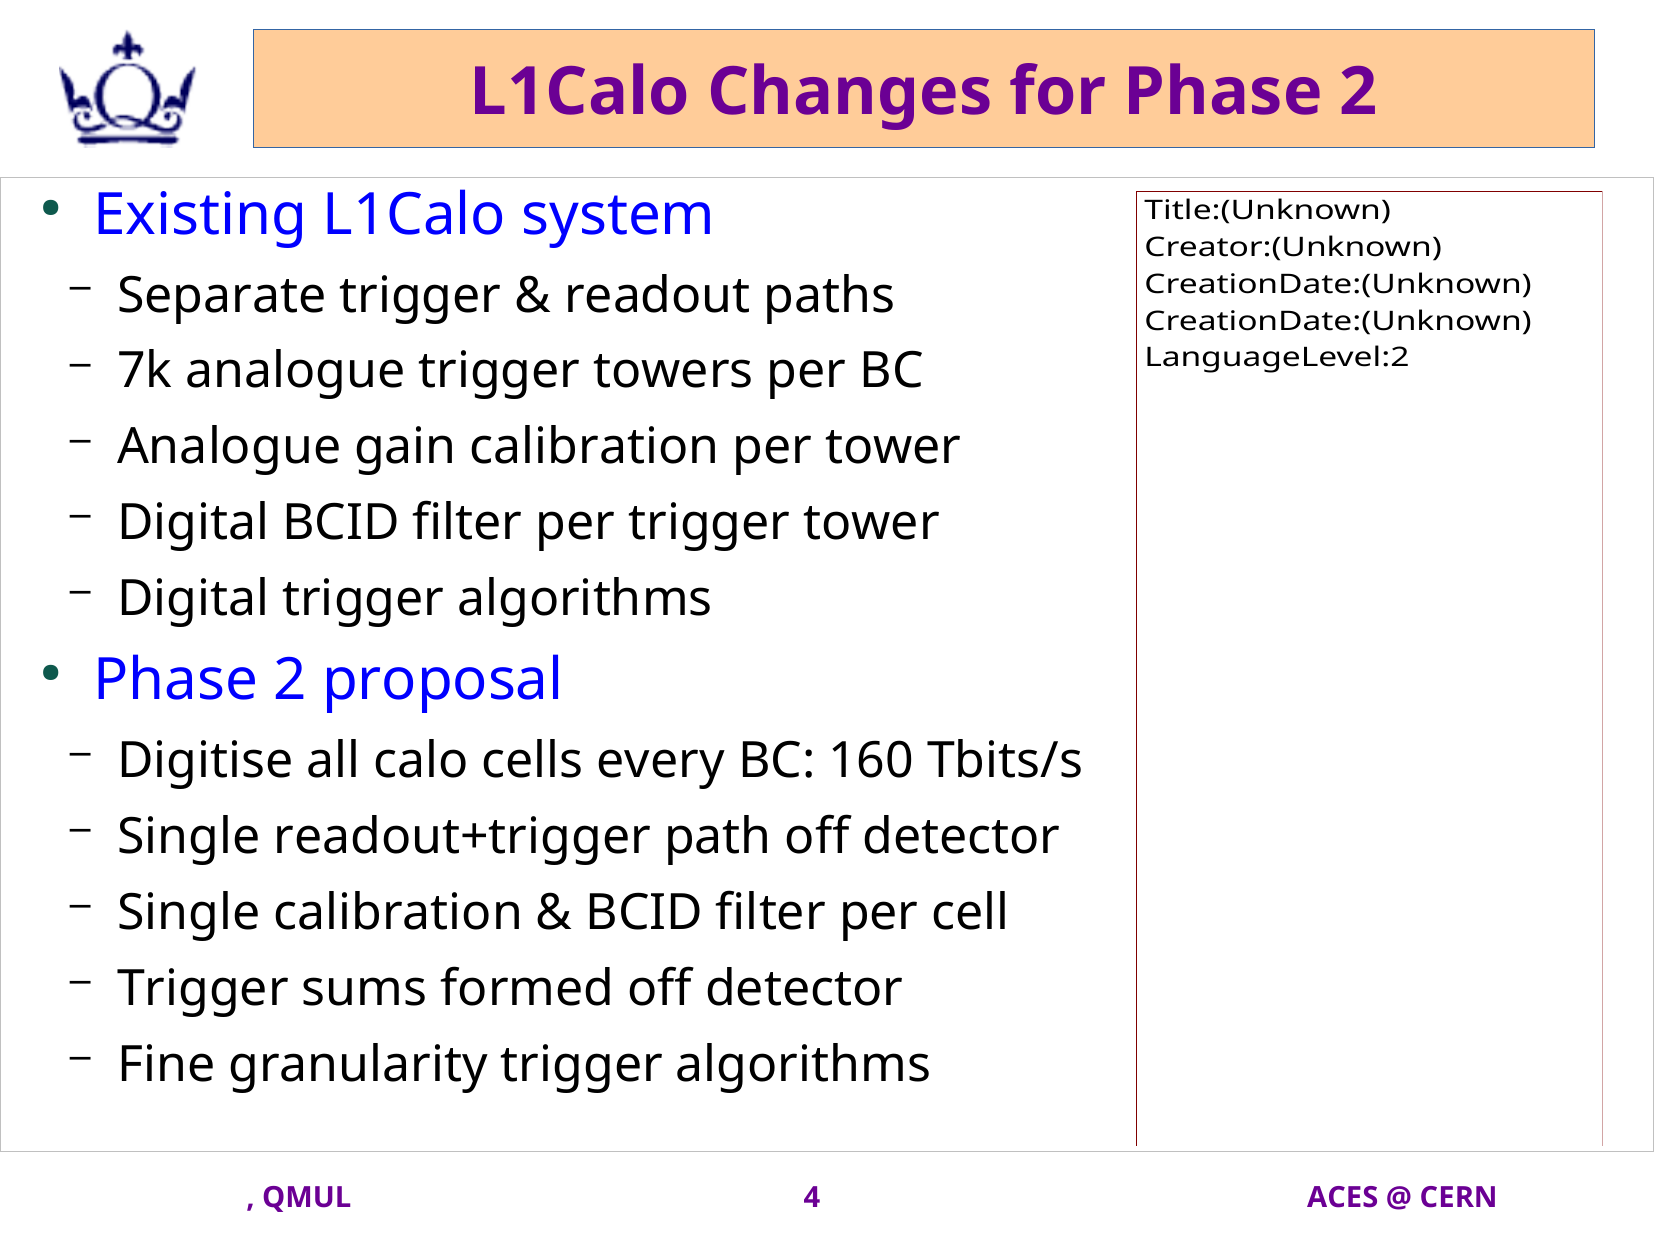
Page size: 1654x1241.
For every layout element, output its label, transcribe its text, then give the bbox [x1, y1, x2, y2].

picture [59, 29, 200, 148]
picture [1133, 189, 1603, 1146]
title L1Calo Changes for Phase 2 [253, 29, 1595, 148]
list Existing L1Calo system Separate trigger & readout paths 7k analogue trigger towers per BC Analogue gain calibration per tower Digital BCID filter per trigger tower Digital trigger algorithms Phase 2 proposal Digitise all calo cells every BC: 160 Tbits/s Single readout+trigger path off detector Single calibration & BCID filter per cell Trigger sums formed off detector Fine granularity trigger algorithms [22, 177, 1639, 1149]
